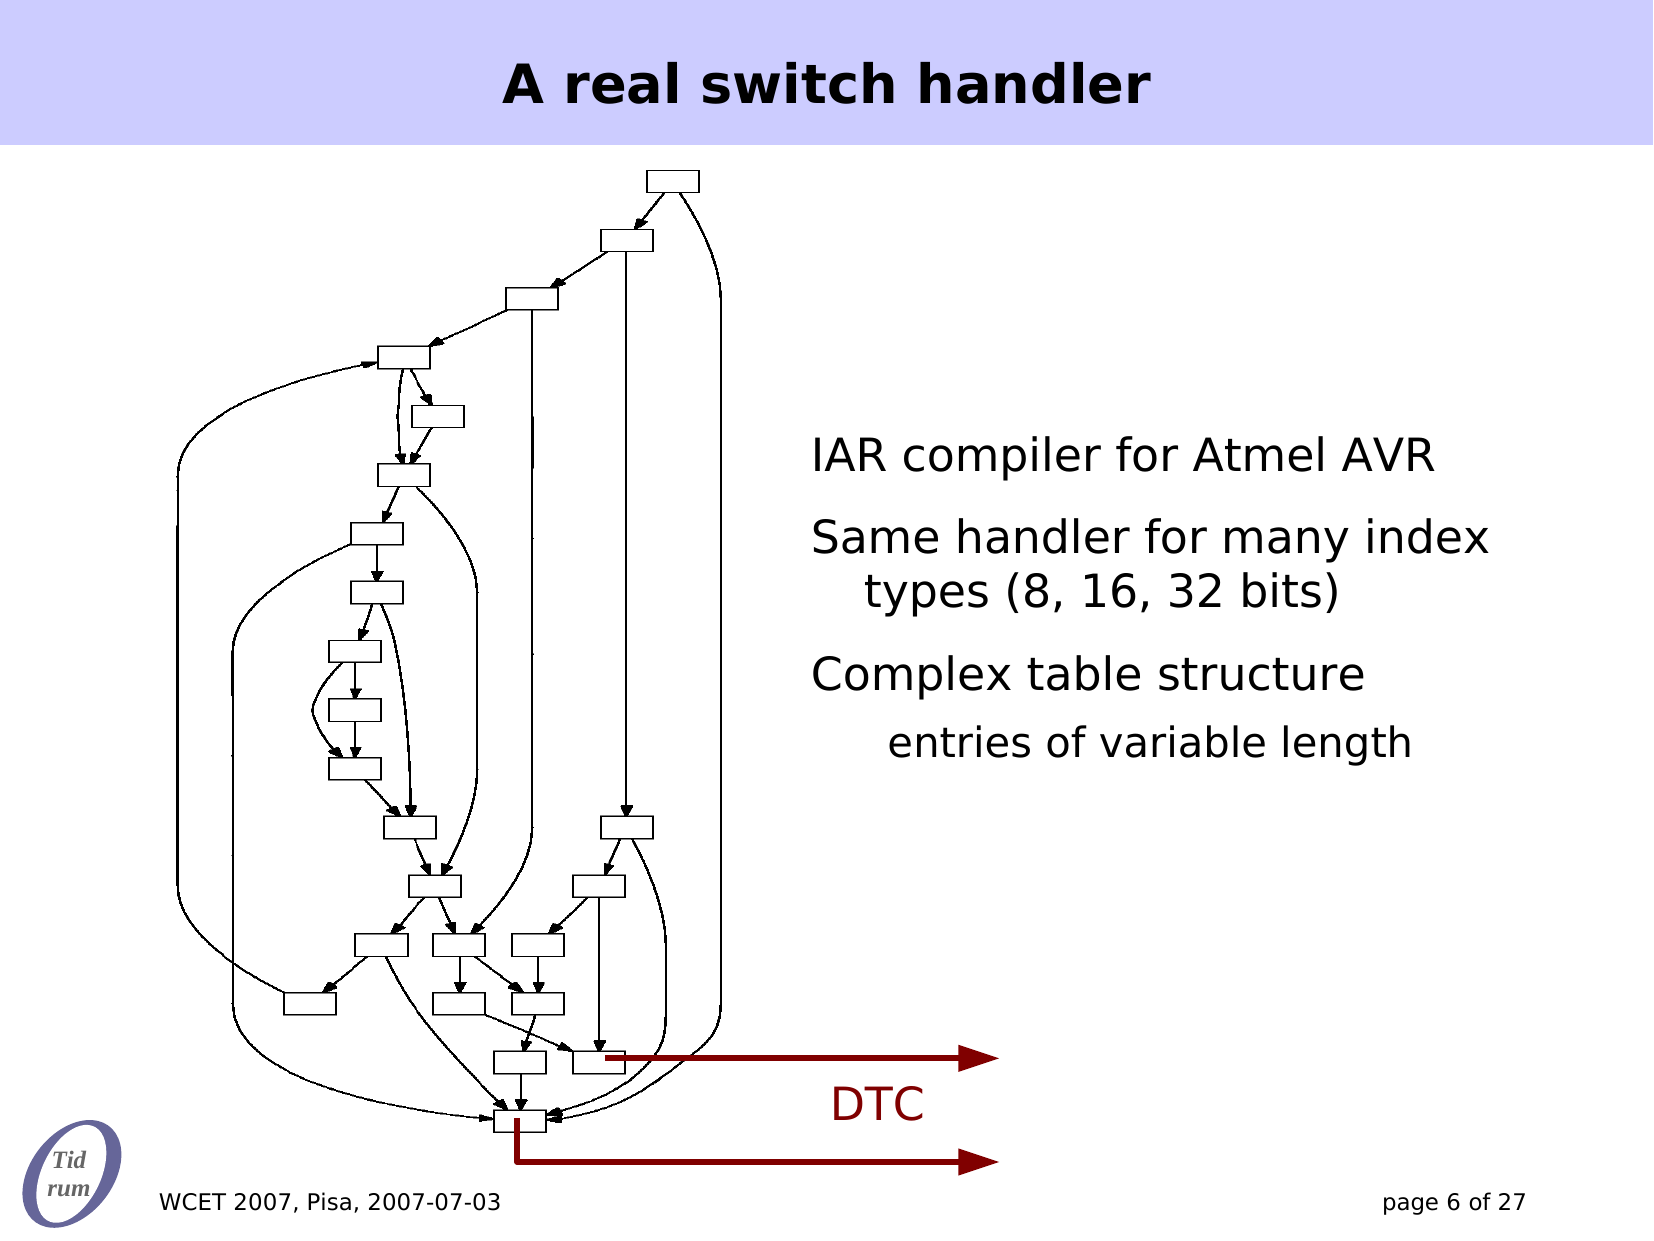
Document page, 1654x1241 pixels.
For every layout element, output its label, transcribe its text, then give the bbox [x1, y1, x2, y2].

picture [160, 168, 737, 1134]
text_box DTC [829, 1078, 926, 1132]
list IAR compiler for Atmel AVR Same handler for many index types (8, 16, 32 bits) Complex table structure entries of variable length [793, 428, 1592, 793]
title A real switch handler [121, 43, 1533, 126]
